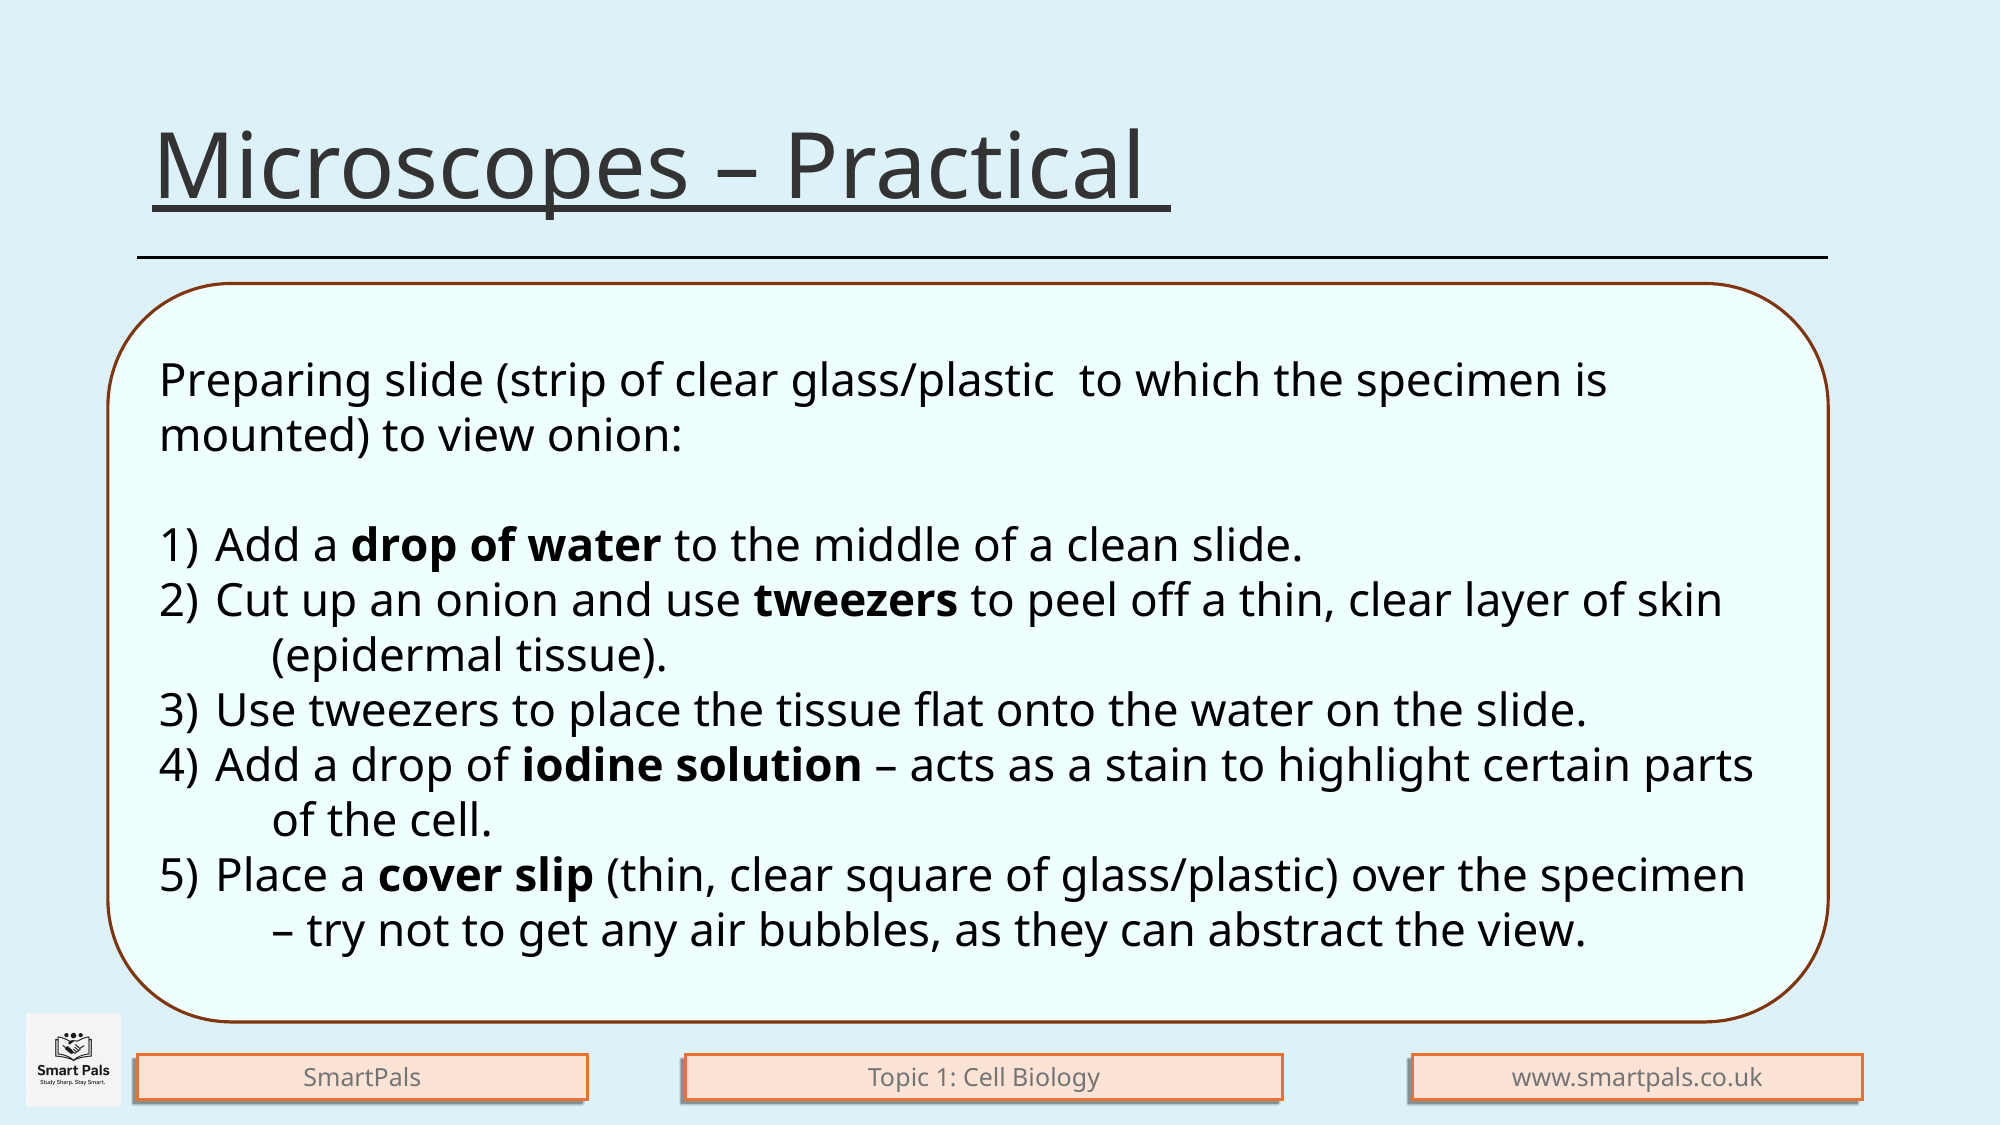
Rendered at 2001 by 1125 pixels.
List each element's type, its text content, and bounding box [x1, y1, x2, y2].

text_box Preparing slide (strip of clear glass/plastic to which the specimen is mounted) to view onion: Add a drop of water to the middle of a clean slide. Cut up an onion and use tweezers to peel off a thin, clear layer of skin (epidermal tissue). Use tweezers to place the tissue flat onto the water on the slide. Add a drop of iodine solution – acts as a stain to highlight certain parts of the cell. Place a cover slip (thin, clear square of glass/plastic) over the specimen – try not to get any air bubbles, as they can abstract the view. [107, 283, 1829, 1022]
title Microscopes – Practical [137, 59, 1863, 278]
